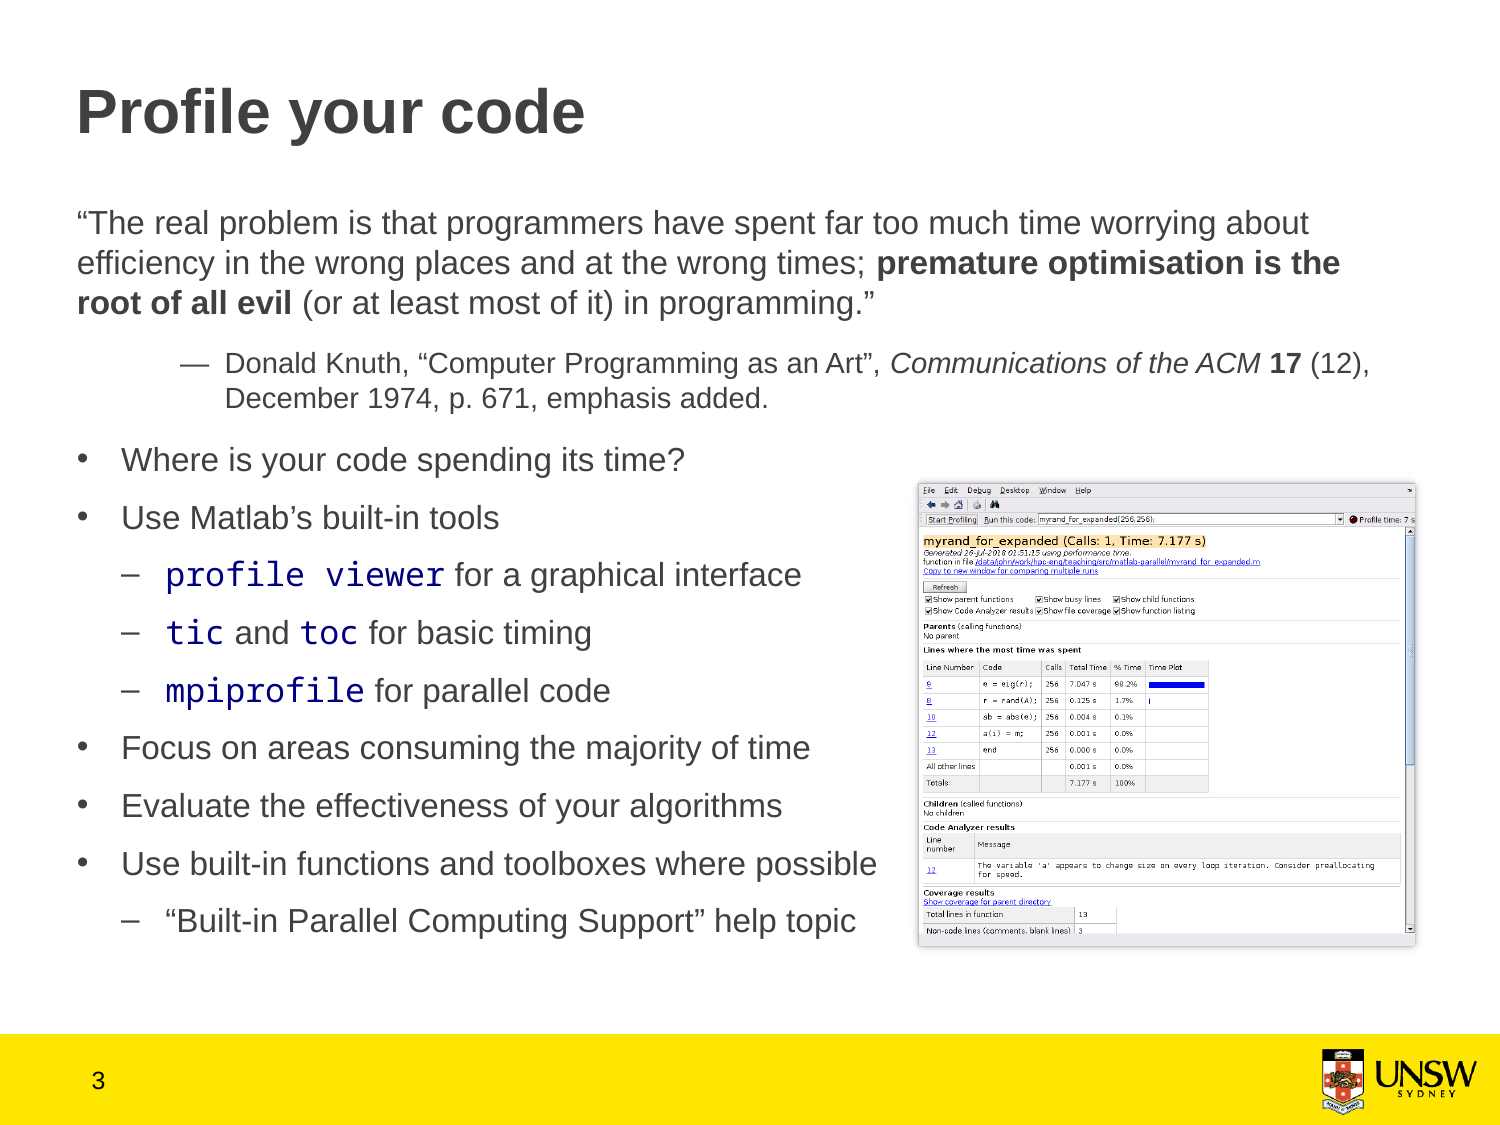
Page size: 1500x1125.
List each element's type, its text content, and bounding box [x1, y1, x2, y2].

picture [0, 1034, 1500, 1125]
picture [907, 472, 1426, 957]
list “The real problem is that programmers have spent far too much time worrying about efficiency in the wrong places and at the wrong times; premature optimisation is the root of all evil (or at least most of it) in programming.” — Donald Knuth, “Computer Programming as an Art”, Communications of the ACM 17 (12), December 1974, p. 671, emphasis added. Where is your code spending its time? Use Matlab’s built-in tools profile viewer for a graphical interface tic and toc for basic timing mpiprofile for parallel code Focus on areas consuming the majority of time Evaluate the effectiveness of your algorithms Use built-in functions and toolboxes where possible “Built-in Parallel Computing Support” help topic [76, 201, 1406, 958]
title Profile your code [76, 71, 1424, 147]
slide_number <number> [76, 1057, 196, 1088]
